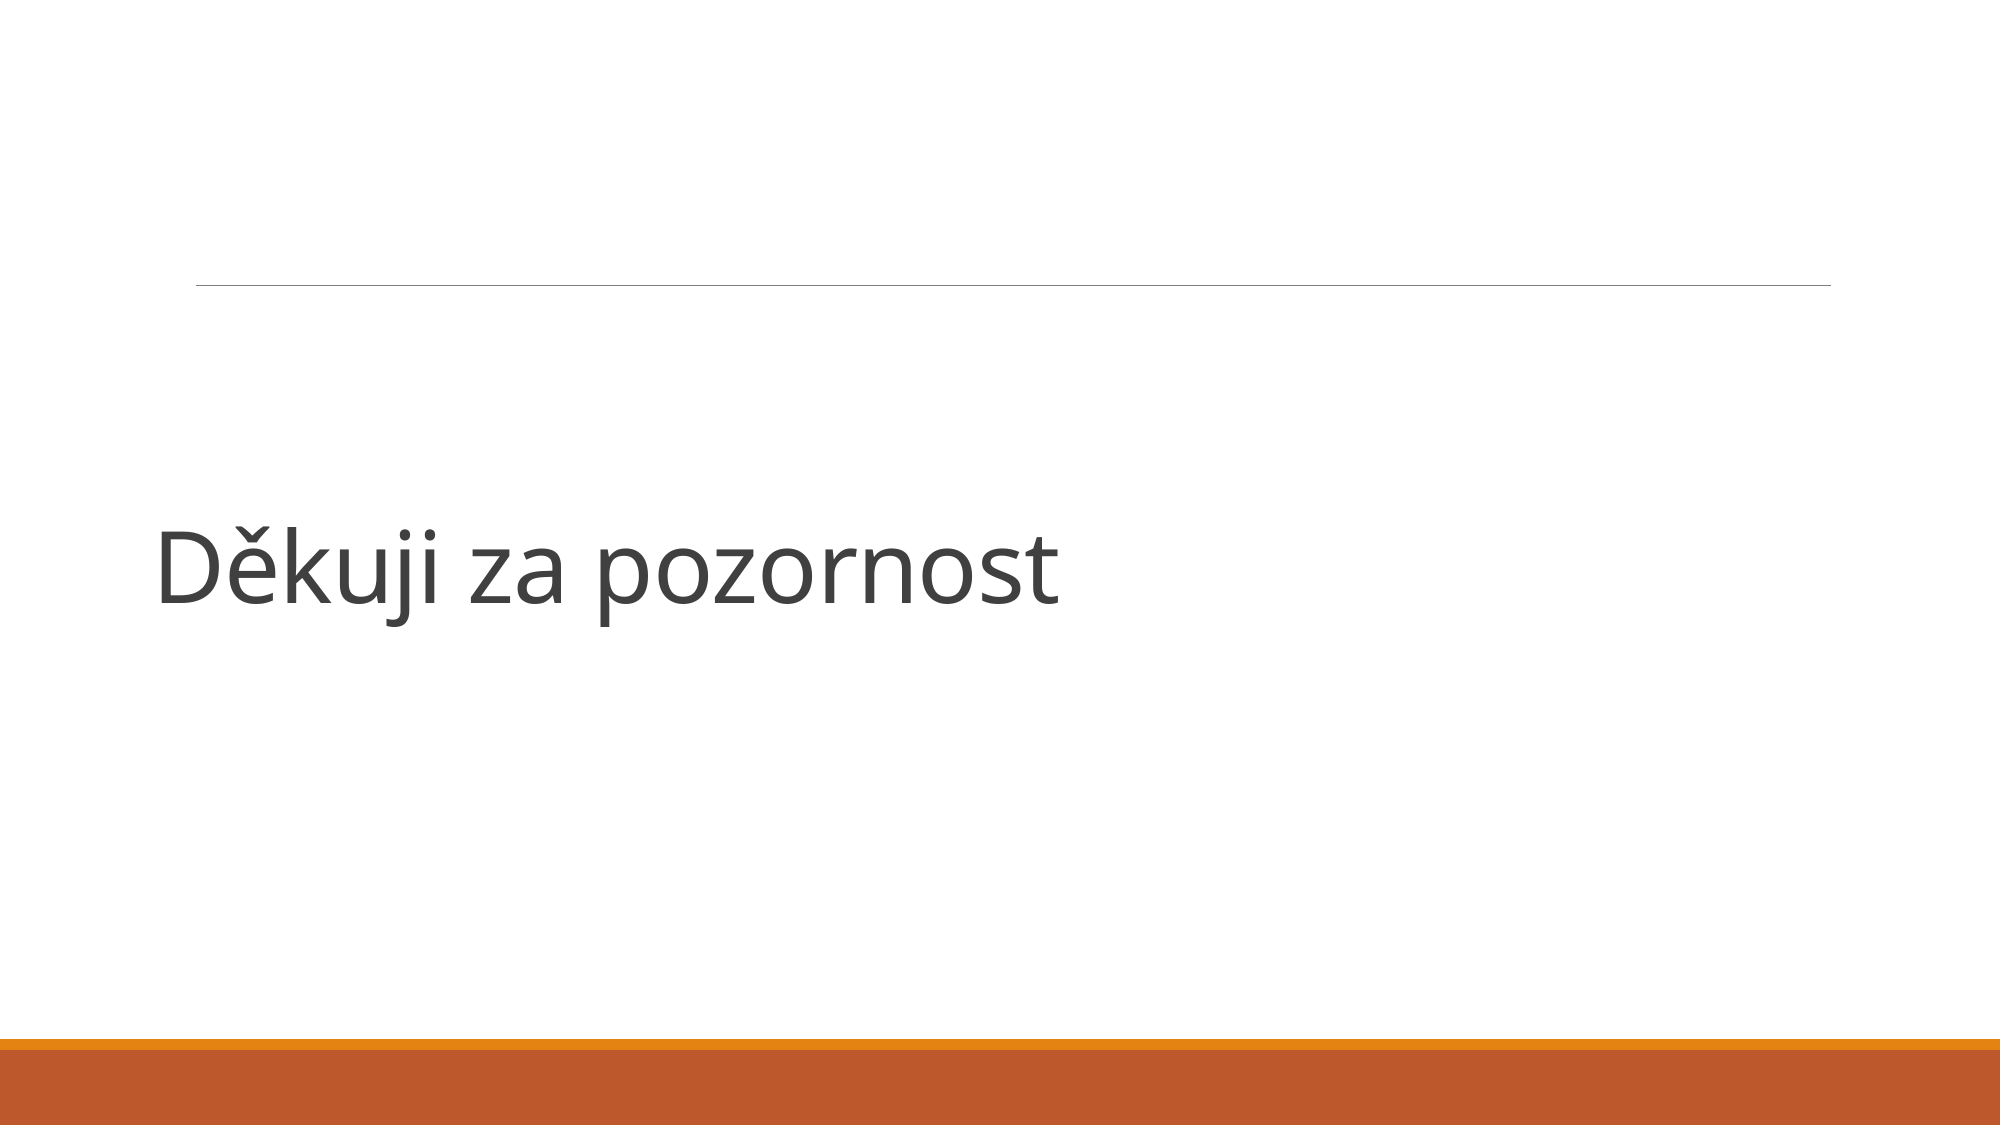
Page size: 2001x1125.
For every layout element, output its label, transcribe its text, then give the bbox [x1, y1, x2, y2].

title Děkuji za pozornost [137, 59, 1863, 632]
